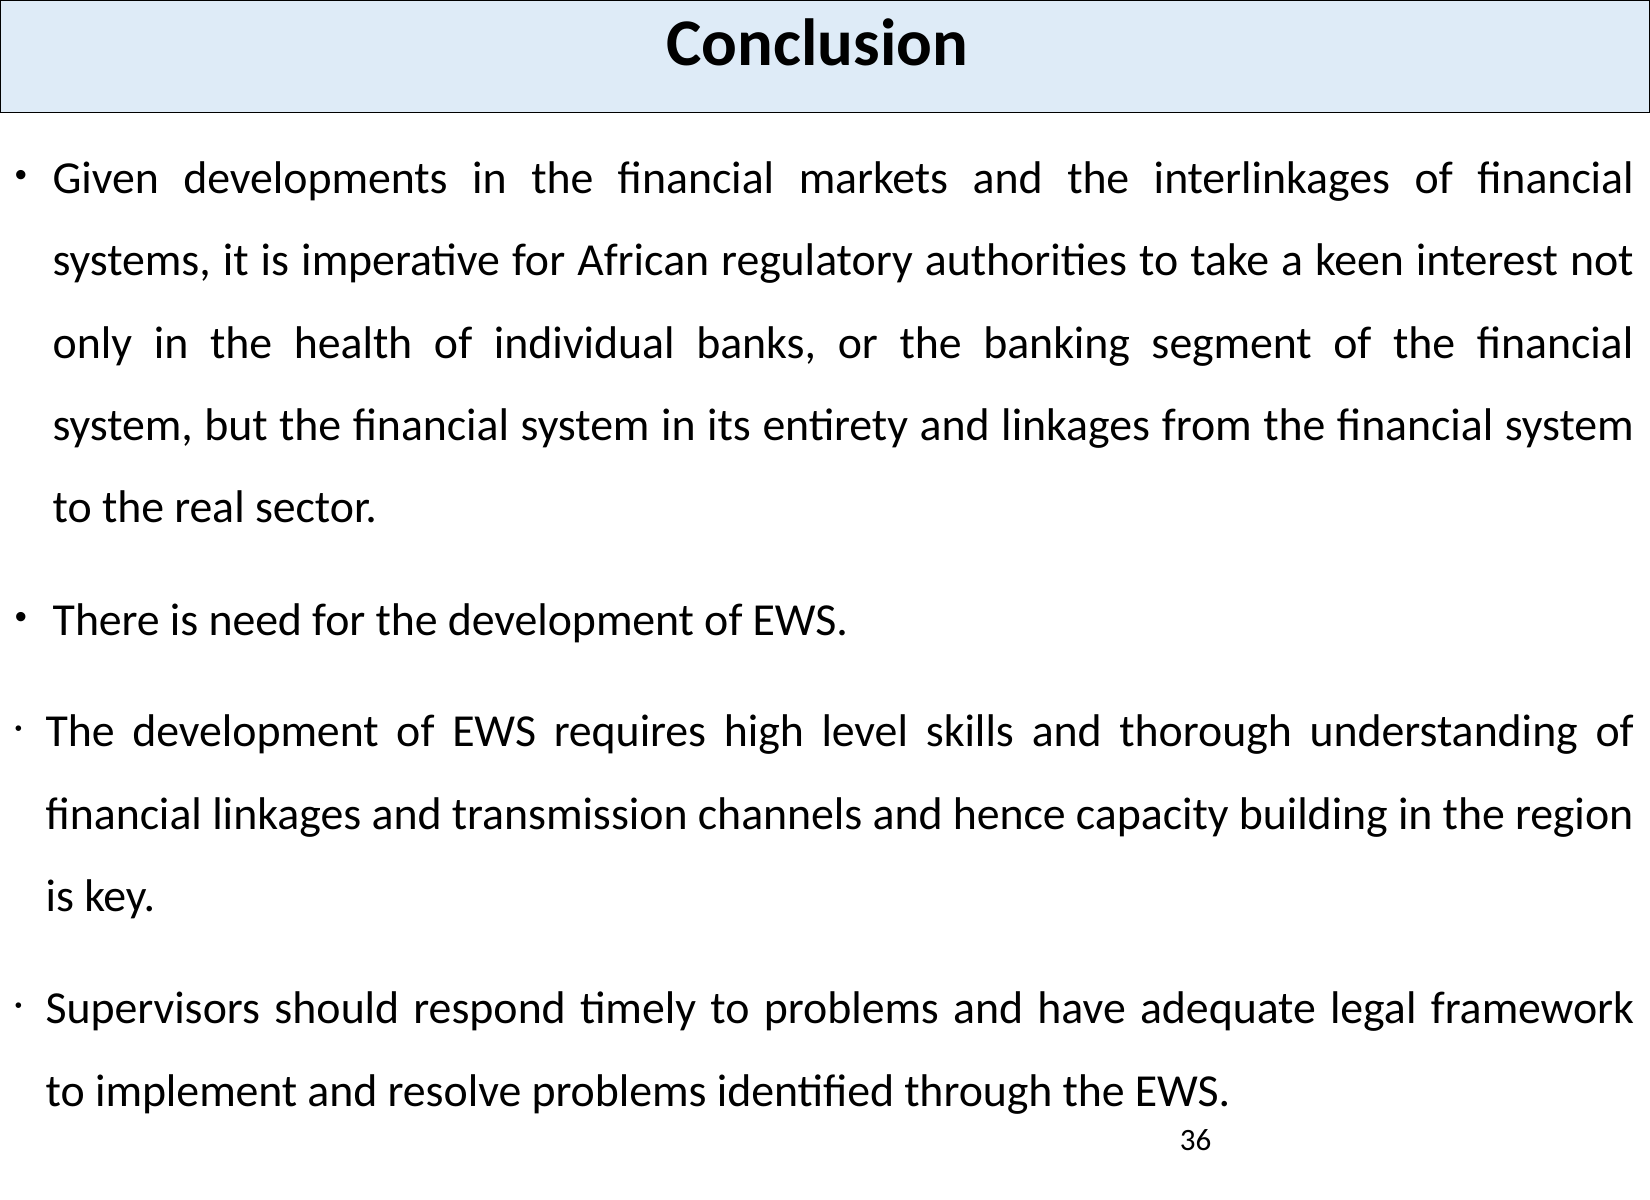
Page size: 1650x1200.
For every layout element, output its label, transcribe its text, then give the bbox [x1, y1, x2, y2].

title Conclusion [0, 0, 1650, 112]
slide_number <numéro> [1165, 1112, 1537, 1177]
list Given developments in the financial markets and the interlinkages of financial systems, it is imperative for African regulatory authorities to take a keen interest not only in the health of individual banks, or the banking segment of the financial system, but the financial system in its entirety and linkages from the financial system to the real sector. There is need for the development of EWS. The development of EWS requires high level skills and thorough understanding of financial linkages and transmission channels and hence capacity building in the region is key. Supervisors should respond timely to problems and have adequate legal framework to implement and resolve problems identified through the EWS. [0, 112, 1650, 1088]
